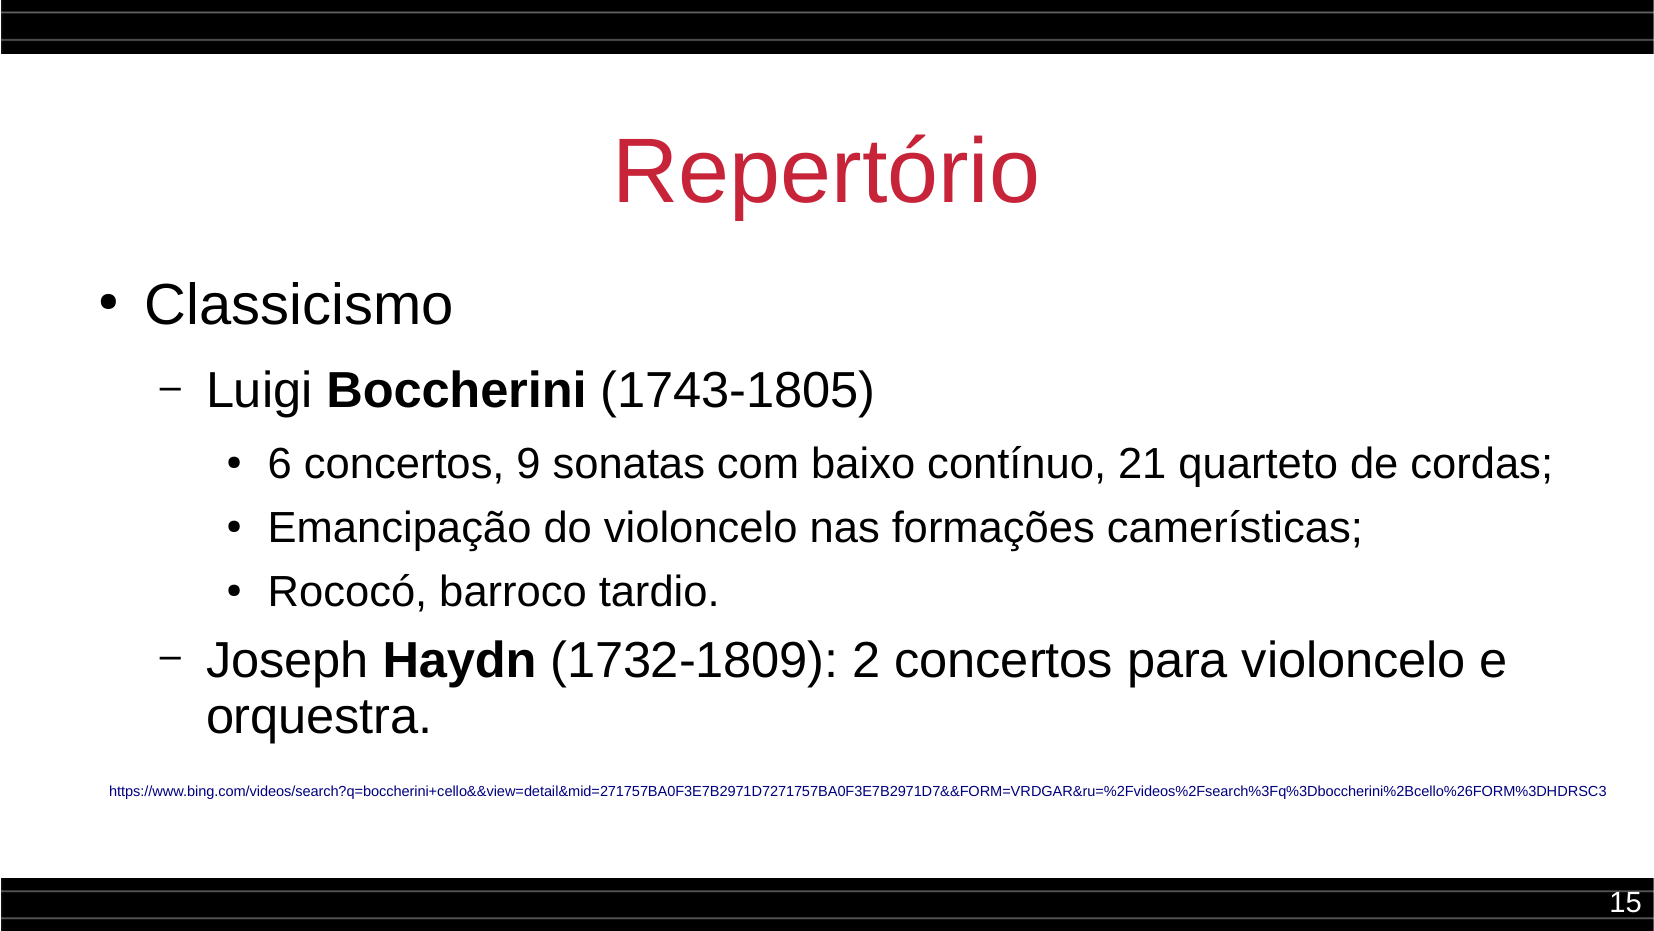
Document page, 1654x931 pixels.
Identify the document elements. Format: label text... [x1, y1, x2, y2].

title Repertório [82, 92, 1571, 249]
picture [1, 0, 1654, 54]
list Classicismo Luigi Boccherini (1743-1805) 6 concertos, 9 sonatas com baixo contínuo, 21 quarteto de cordas; Emancipação do violoncelo nas formações camerísticas; Rococó, barroco tardio. Joseph Haydn (1732-1809): 2 concertos para violoncelo e orquestra. [82, 271, 1571, 758]
picture [1, 878, 1654, 931]
text_box https://www.bing.com/videos/search?q=boccherini+cello&&view=detail&mid=271757BA0F3E7B2971D7271757BA0F3E7B2971D7&&FORM=VRDGAR&ru=%2Fvideos%2Fsearch%3Fq%3Dboccherini%2Bcello%26FORM%3DHDRSC3 [94, 775, 1636, 833]
